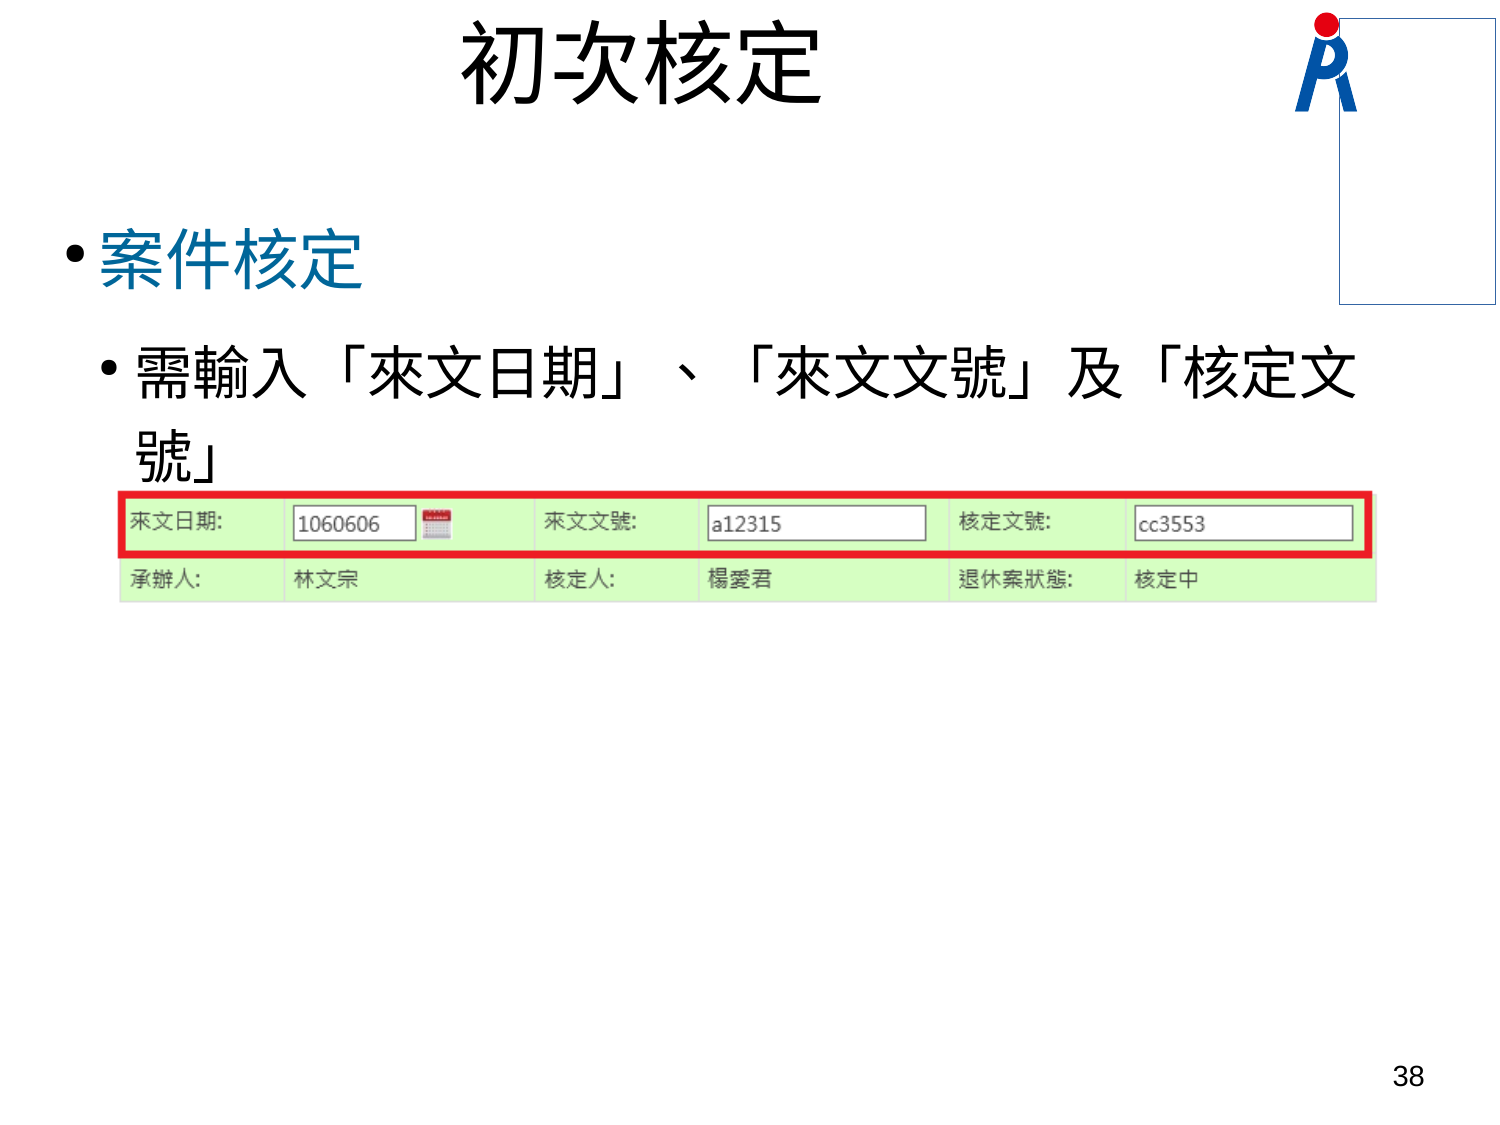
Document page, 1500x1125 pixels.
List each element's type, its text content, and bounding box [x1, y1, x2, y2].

list 案件核定 需輸入「來文日期」、「來文文號」及「核定文號」 [63, 206, 1414, 950]
title 初次核定 [59, 2, 1225, 113]
picture [1278, 0, 1374, 128]
picture [115, 488, 1385, 609]
slide_number 38 [1074, 1059, 1425, 1110]
